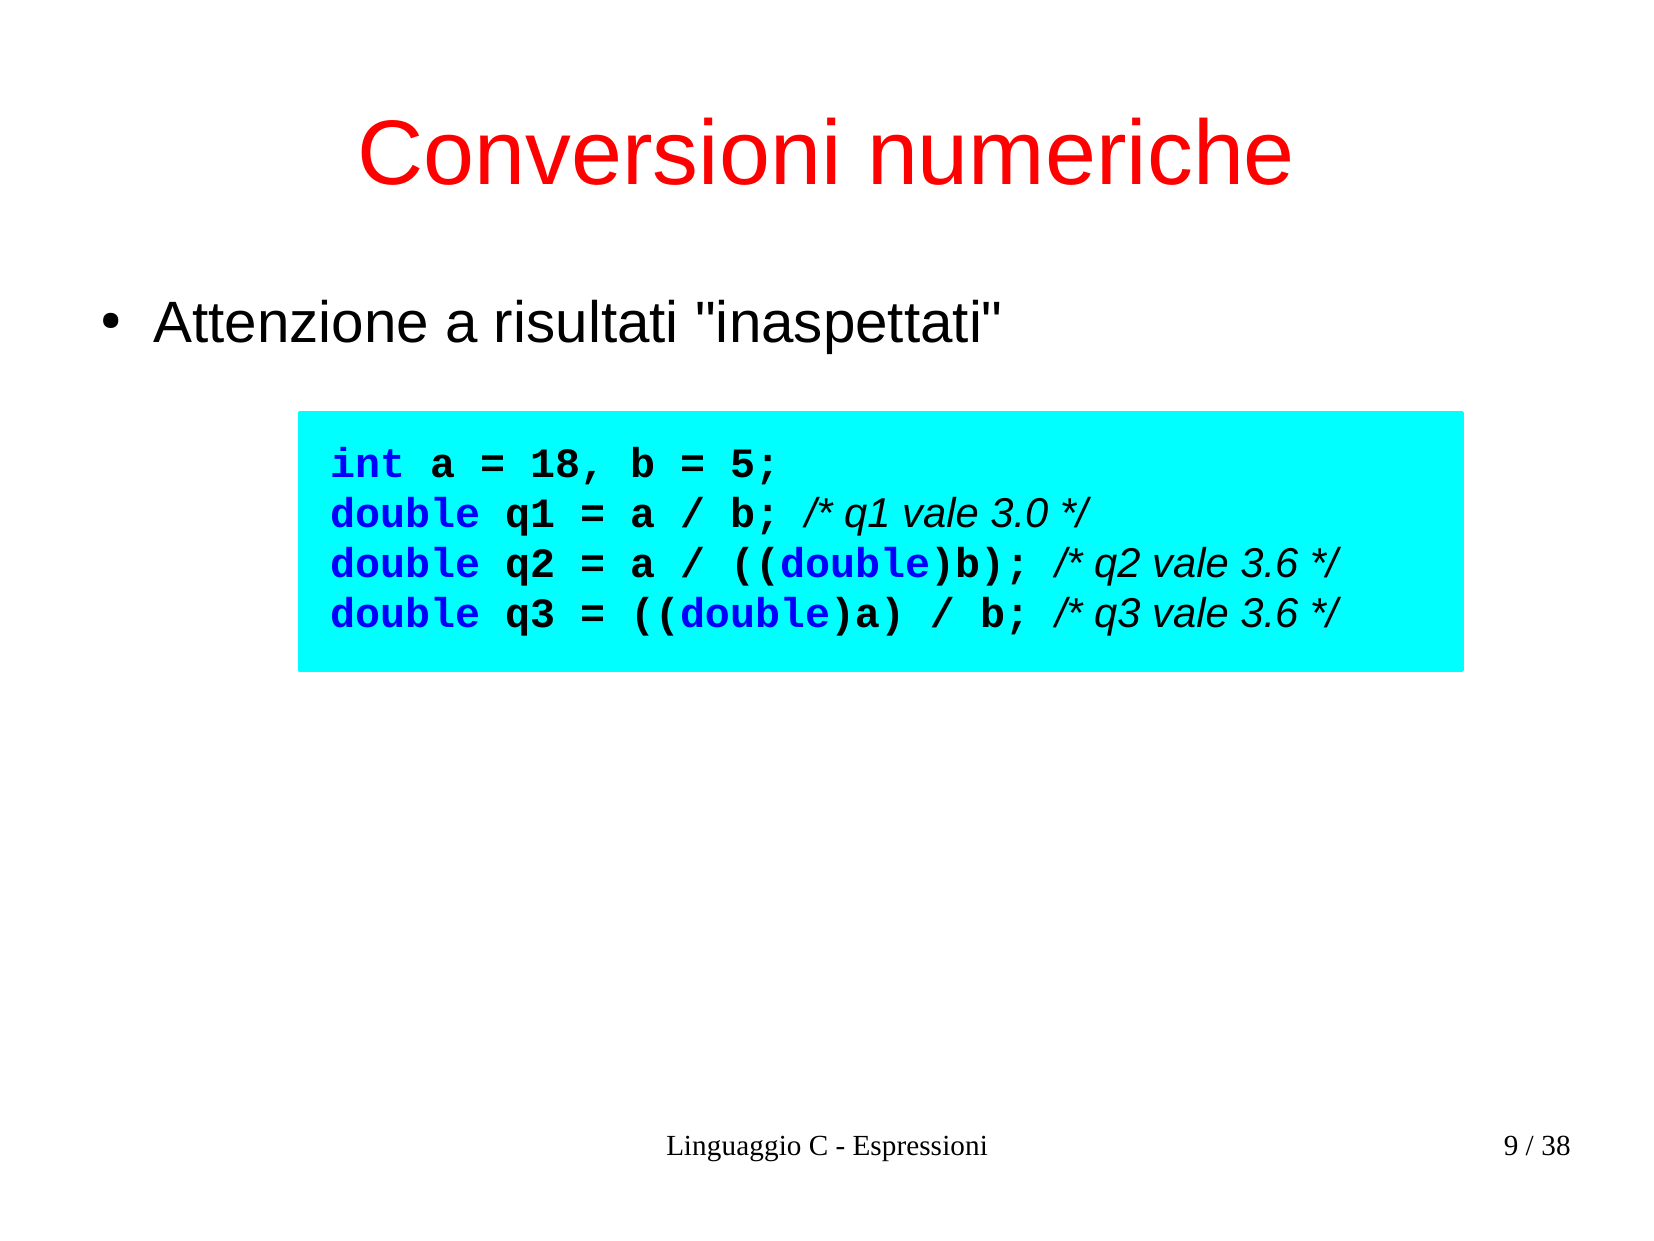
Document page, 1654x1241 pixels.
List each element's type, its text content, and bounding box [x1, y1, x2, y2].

text_box int a = 18, b = 5; double q1 = a / b; /* q1 vale 3.0 */ double q2 = a / ((double)b); /* q2 vale 3.6 */ double q3 = ((double)a) / b; /* q3 vale 3.6 */ [300, 412, 1463, 671]
list Attenzione a risultati "inaspettati" [82, 290, 1571, 1109]
title Conversioni numeriche [82, 49, 1571, 257]
